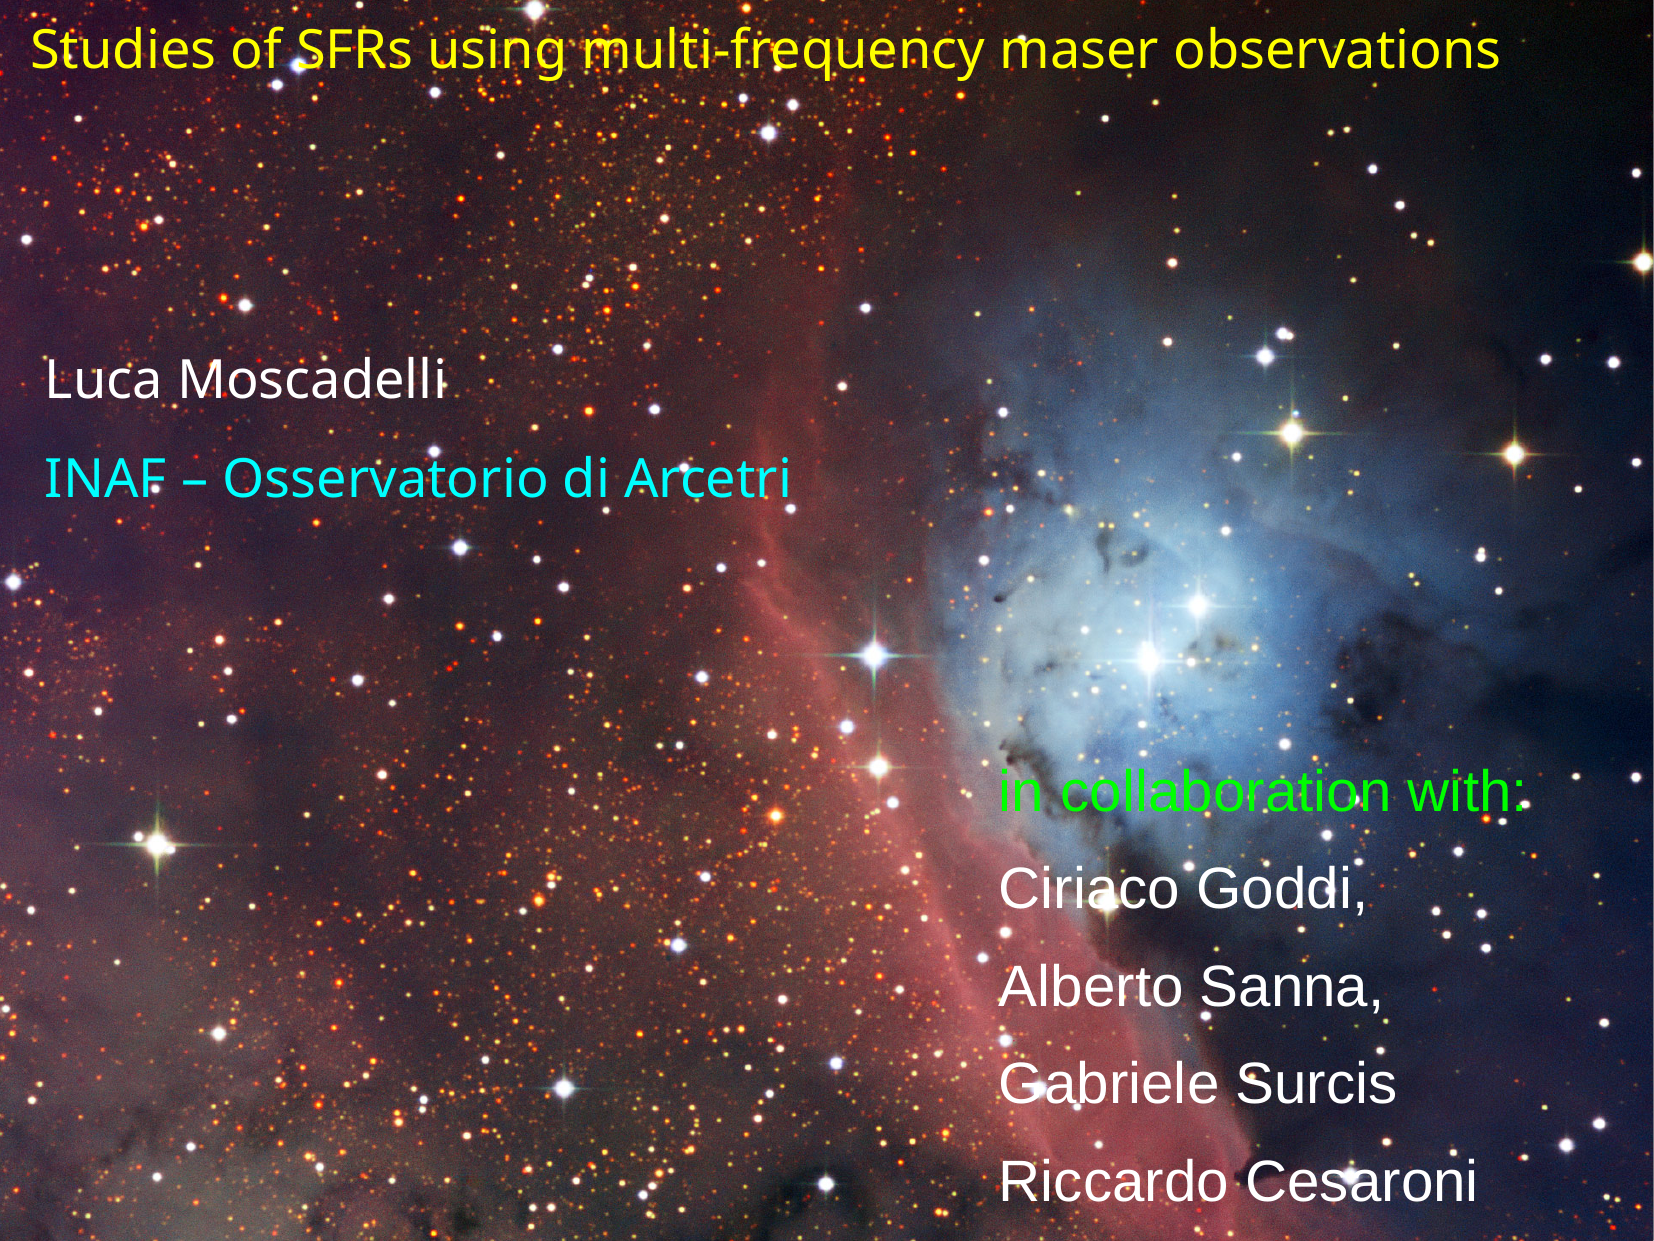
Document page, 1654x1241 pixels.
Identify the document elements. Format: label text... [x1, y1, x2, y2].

text_box Luca Moscadelli INAF – Osservatorio di Arcetri [30, 333, 870, 501]
text_box Studies of SFRs using multi-frequency maser observations [15, 2, 1639, 105]
picture [0, 0, 1654, 1241]
text_box in collaboration with: Ciriaco Goddi, Alberto Sanna, Gabriele Surcis Riccardo Cesaroni [984, 718, 1553, 1191]
